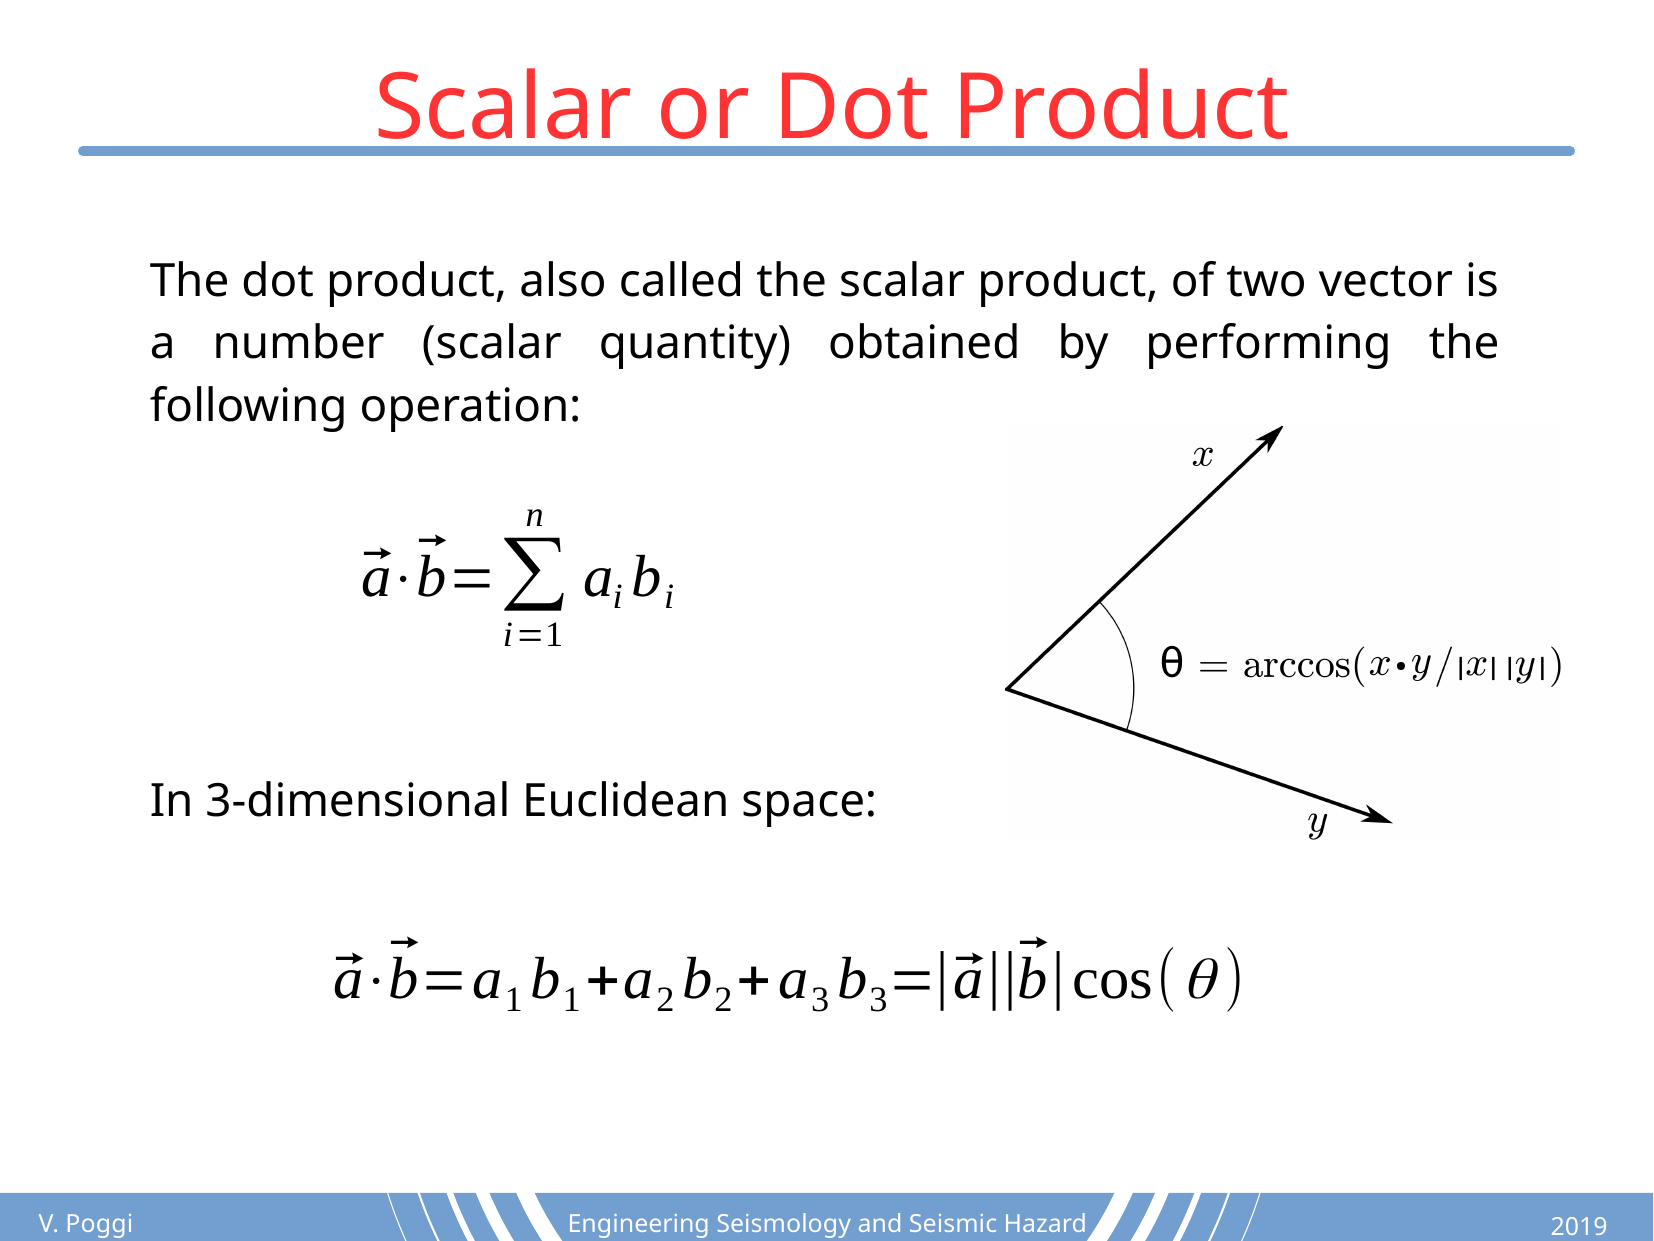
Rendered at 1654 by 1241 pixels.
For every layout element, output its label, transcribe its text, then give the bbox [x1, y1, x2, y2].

text_box In 3-dimensional Euclidean space: [135, 760, 1005, 829]
chart [345, 495, 690, 656]
picture [1005, 426, 1561, 841]
chart [317, 935, 1261, 1021]
text_box The dot product, also called the scalar product, of two vector is a number (scalar quantity) obtained by performing the following operation: [135, 240, 1516, 415]
text_box Scalar or Dot Product [90, 33, 1576, 156]
